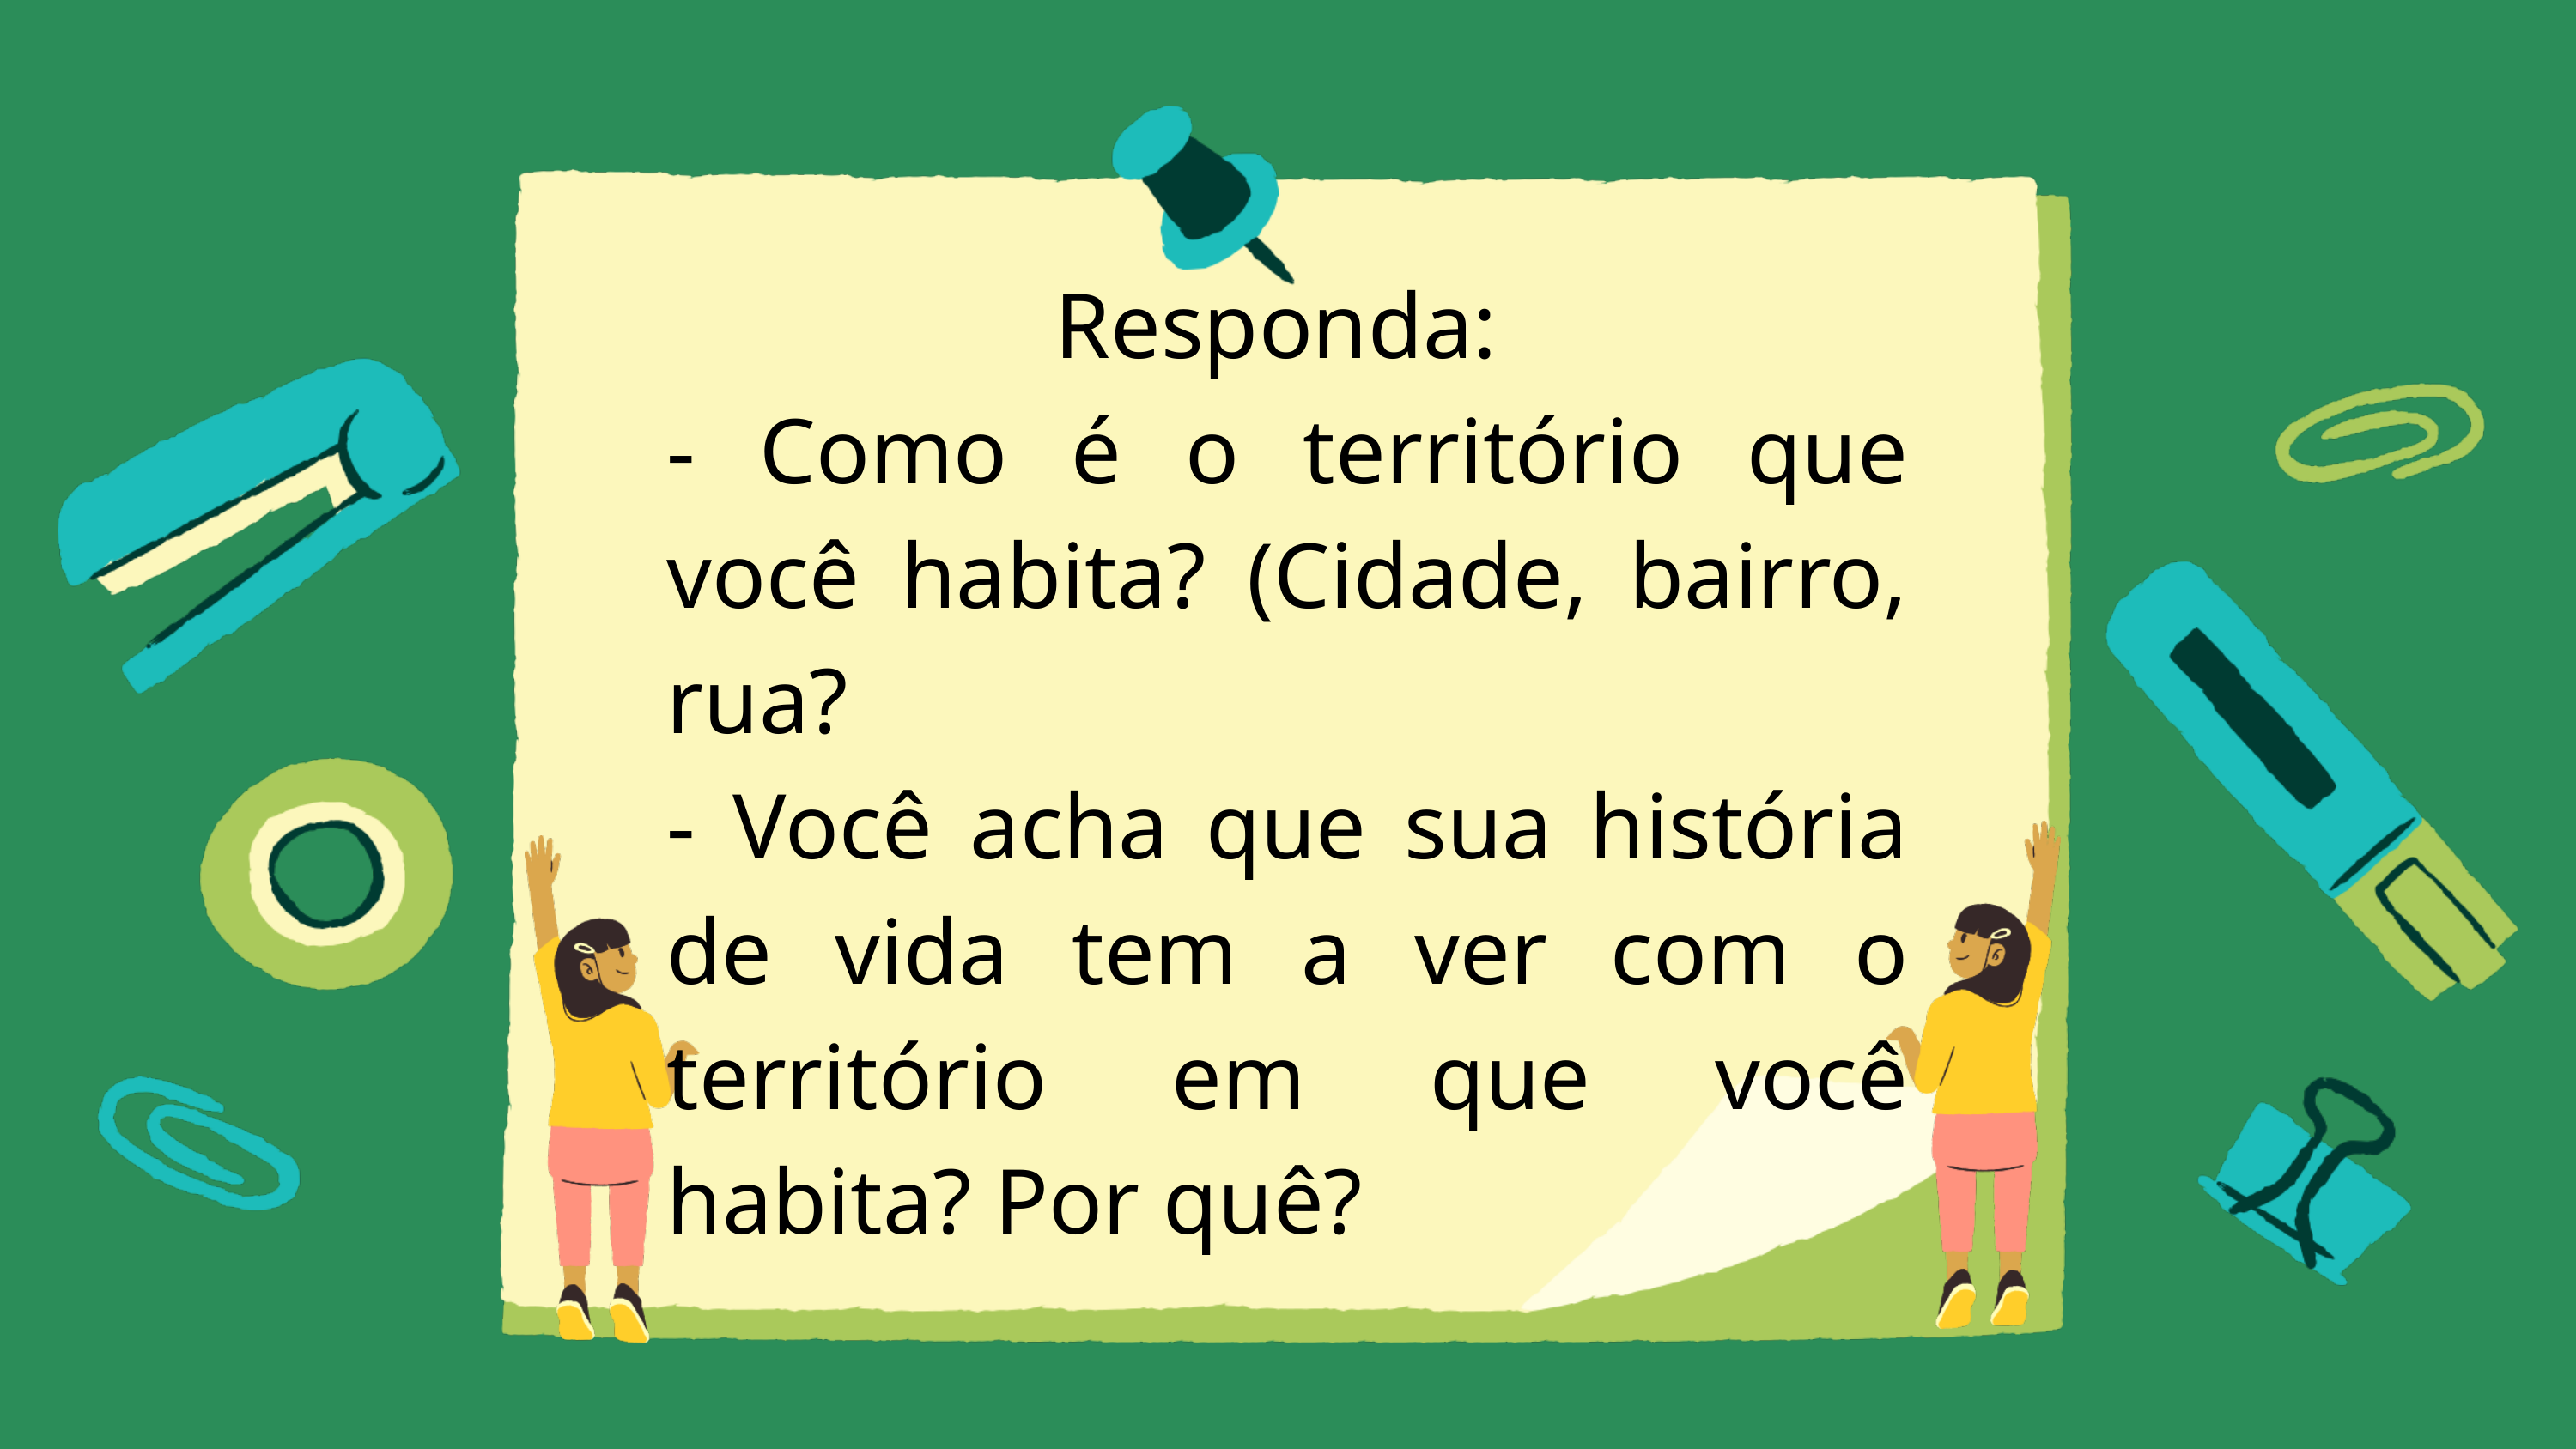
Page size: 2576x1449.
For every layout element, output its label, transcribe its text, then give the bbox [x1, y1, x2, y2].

text_box Responda: - Como é o território que você habita? (Cidade, bairro, rua? - Você acha que sua história de vida tem a ver com o território em que você habita? Por quê? [666, 251, 1910, 1252]
picture [58, 106, 2518, 1343]
